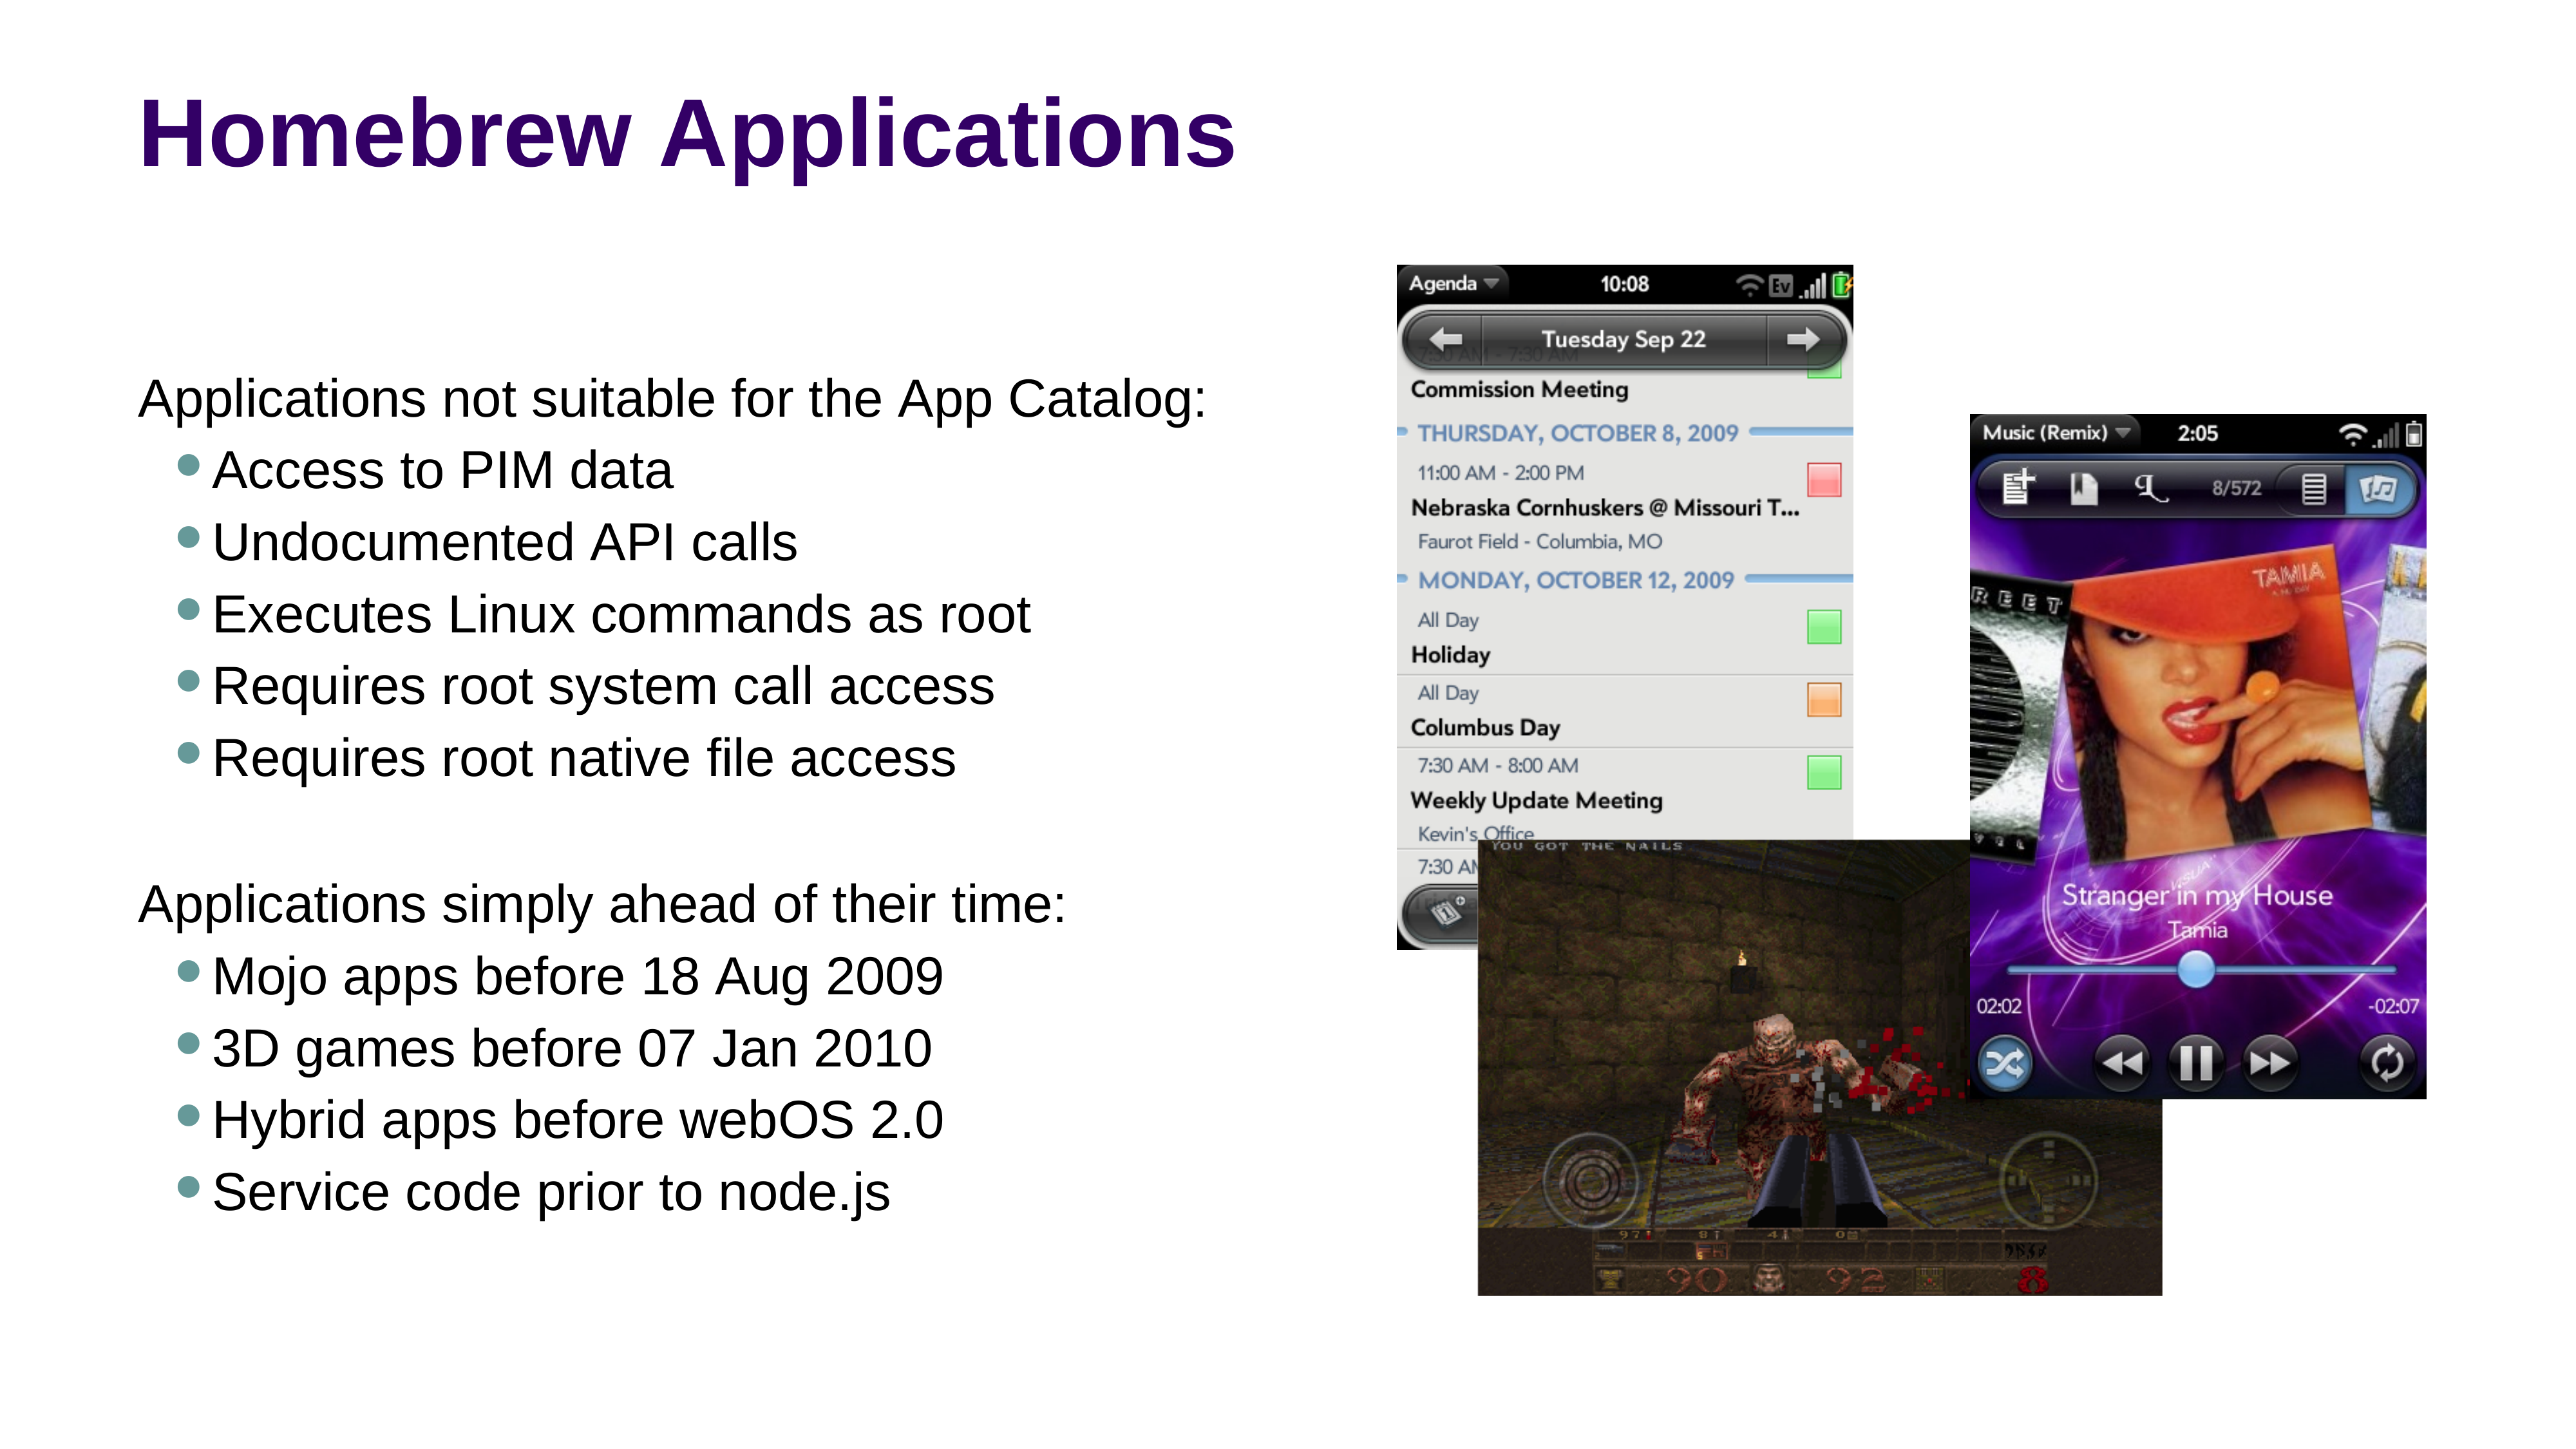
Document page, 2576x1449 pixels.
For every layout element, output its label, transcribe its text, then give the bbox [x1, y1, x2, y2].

picture [1397, 265, 2427, 1296]
list Applications not suitable for the App Catalog: Access to PIM data Undocumented API calls Executes Linux commands as root Requires root system call access Requires root native file access Applications simply ahead of their time: Mojo apps before 18 Aug 2009 3D games before 07 Jan 2010 Hybrid apps before webOS 2.0 Service code prior to node.js [128, 363, 2447, 1340]
title Homebrew Applications [128, 26, 2120, 300]
